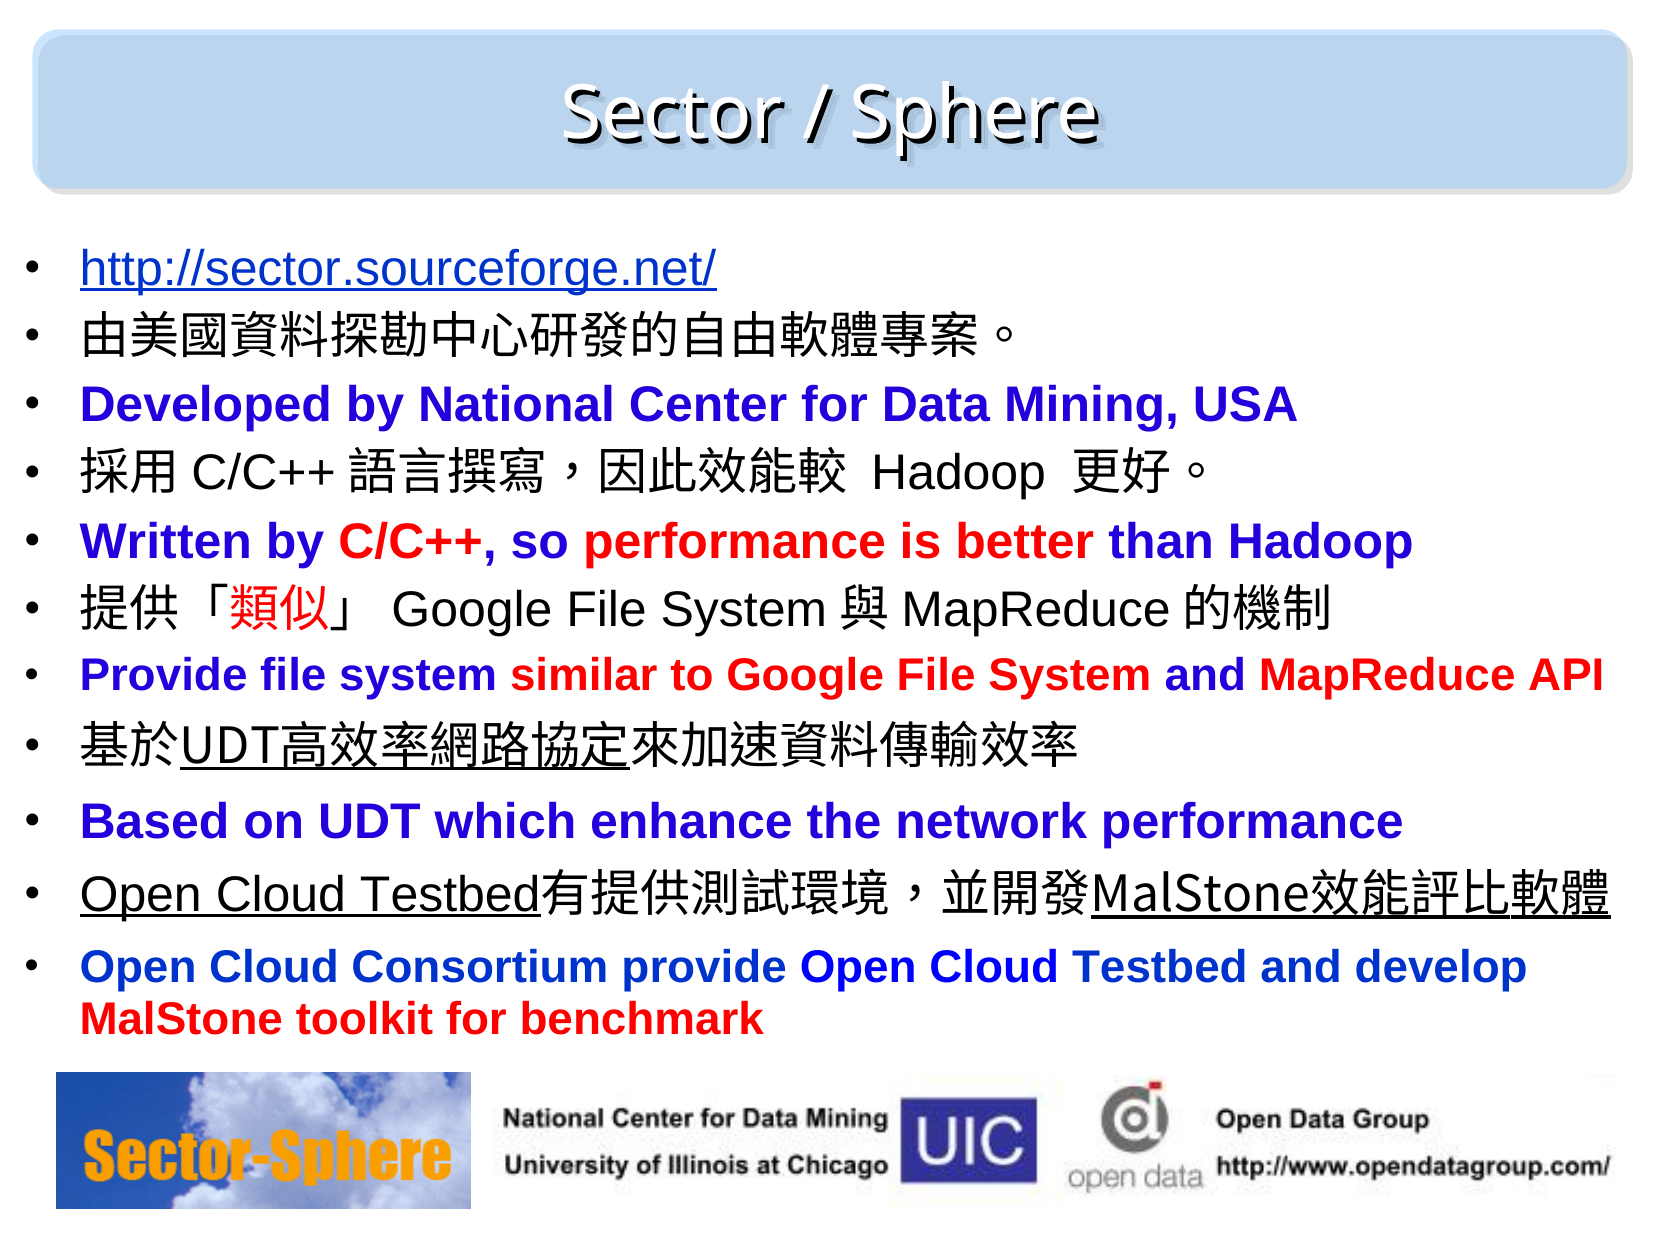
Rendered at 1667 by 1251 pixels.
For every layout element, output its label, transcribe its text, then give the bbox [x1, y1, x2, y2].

picture [476, 1074, 1629, 1211]
text_box Sector / Sphere [32, 29, 1628, 189]
text_box http://sector.sourceforge.net/ 由美國資料探勘中心研發的自由軟體專案。 Developed by National Center for Data Mining, USA 採用C/C++語言撰寫，因此效能較 Hadoop 更好。 Written by C/C++, so performance is better than Hadoop 提供「類似」Google File System與MapReduce的機制 Provide file system similar to Google File System and MapReduce API 基於UDT高效率網路協定來加速資料傳輸效率 Based on UDT which enhance the network performance Open Cloud Testbed有提供測試環境，並開發MalStone效能評比軟體 Open Cloud Consortium provide Open Cloud Testbed and develop MalStone toolkit for benchmark [23, 236, 1654, 1004]
picture [56, 1072, 471, 1209]
